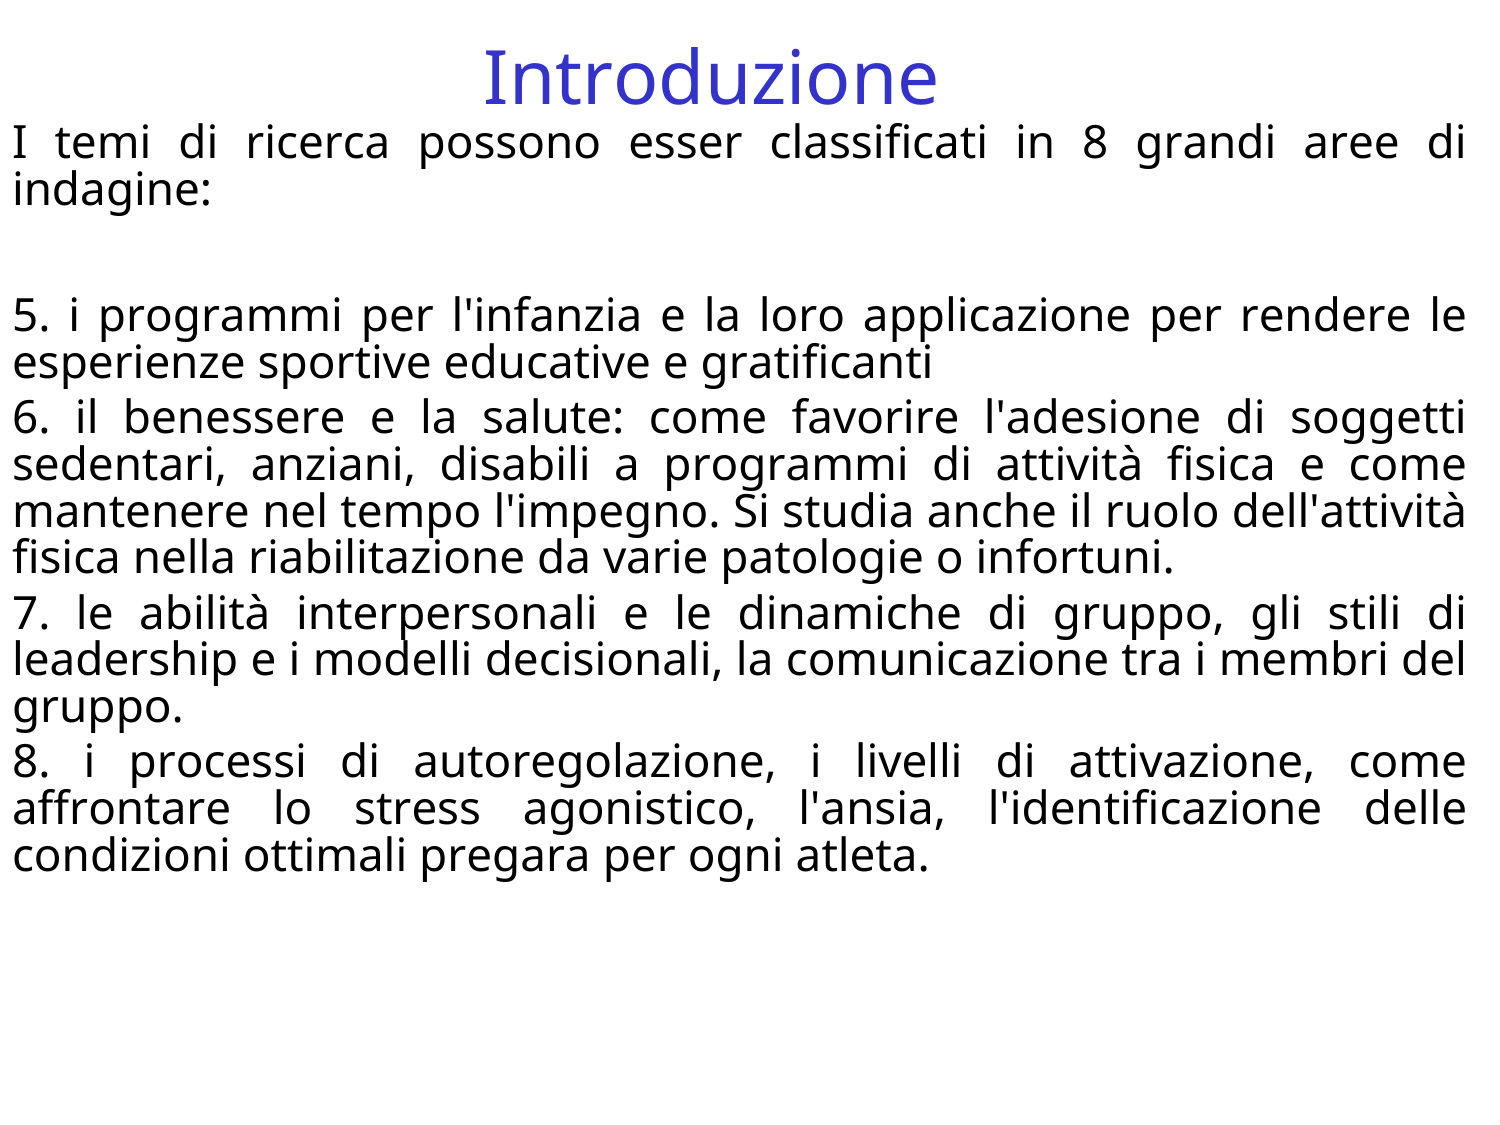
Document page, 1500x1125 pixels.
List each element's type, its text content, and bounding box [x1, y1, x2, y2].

title Introduzione [381, 0, 1043, 113]
text_box I temi di ricerca possono esser classificati in 8 grandi aree di indagine: 5. i programmi per l'infanzia e la loro applicazione per rendere le esperienze sportive educative e gratificanti 6. il benessere e la salute: come favorire l'adesione di soggetti sedentari, anziani, disabili a programmi di attività fisica e come mantenere nel tempo l'impegno. Si studia anche il ruolo dell'attività fisica nella riabilitazione da varie patologie o infortuni. 7. le abilità interpersonali e le dinamiche di gruppo, gli stili di leadership e i modelli decisionali, la comunicazione tra i membri del gruppo. 8. i processi di autoregolazione, i livelli di attivazione, come affrontare lo stress agonistico, l'ansia, l'identificazione delle condizioni ottimali pregara per ogni atleta. [0, 113, 1483, 1125]
